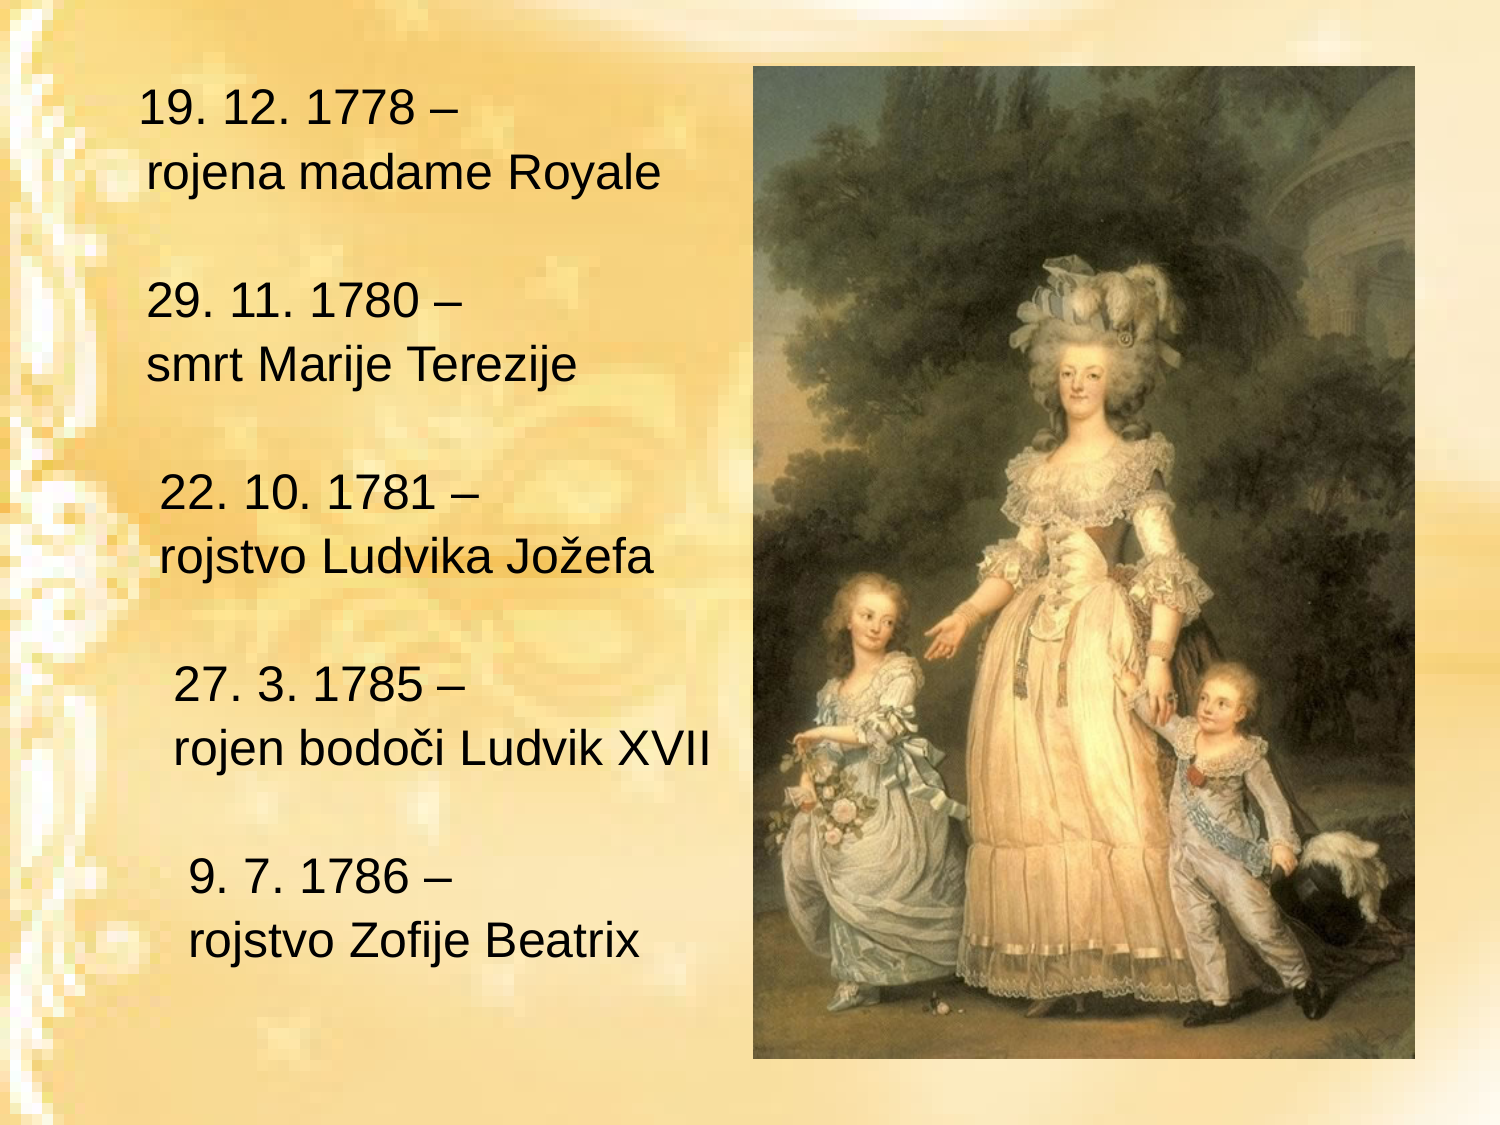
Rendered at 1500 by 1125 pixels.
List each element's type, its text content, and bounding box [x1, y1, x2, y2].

list 19. 12. 1778 – rojena madame Royale 29. 11. 1780 – smrt Marije Terezije 22. 10. 1781 – rojstvo Ludvika Jožefa 27. 3. 1785 – rojen bodoči Ludvik XVII 9. 7. 1786 – rojstvo Zofije Beatrix [75, 66, 738, 1005]
picture [0, 0, 1500, 1125]
